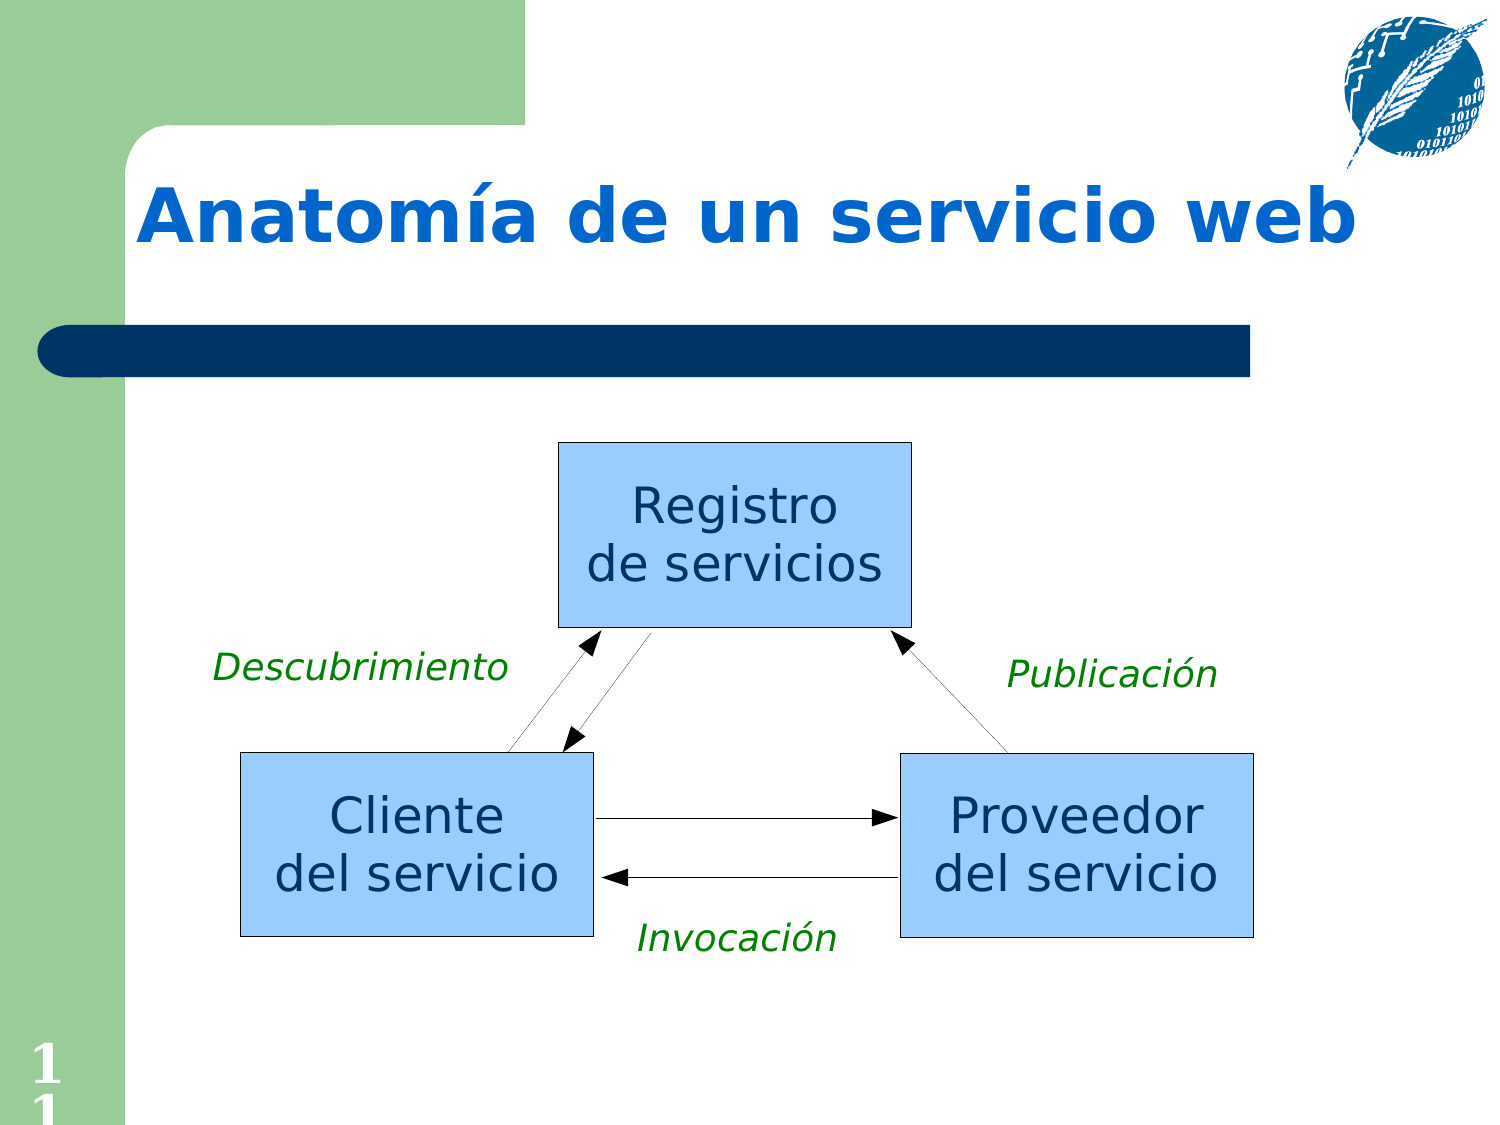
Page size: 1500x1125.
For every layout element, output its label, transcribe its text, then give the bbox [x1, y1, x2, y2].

text_box Proveedor del servicio [900, 753, 1254, 938]
picture [1433, 139, 1440, 147]
text_box Registro de servicios [558, 442, 912, 628]
picture [1341, 15, 1487, 172]
text_box Invocación [622, 908, 854, 968]
text_box Descubrimiento [197, 638, 525, 697]
picture [1416, 140, 1425, 149]
picture [1436, 127, 1450, 136]
text_box Cliente del servicio [240, 752, 594, 937]
title Anatomía de un servicio web [136, 135, 1414, 302]
text_box Publicación [992, 645, 1256, 705]
picture [1427, 138, 1431, 148]
